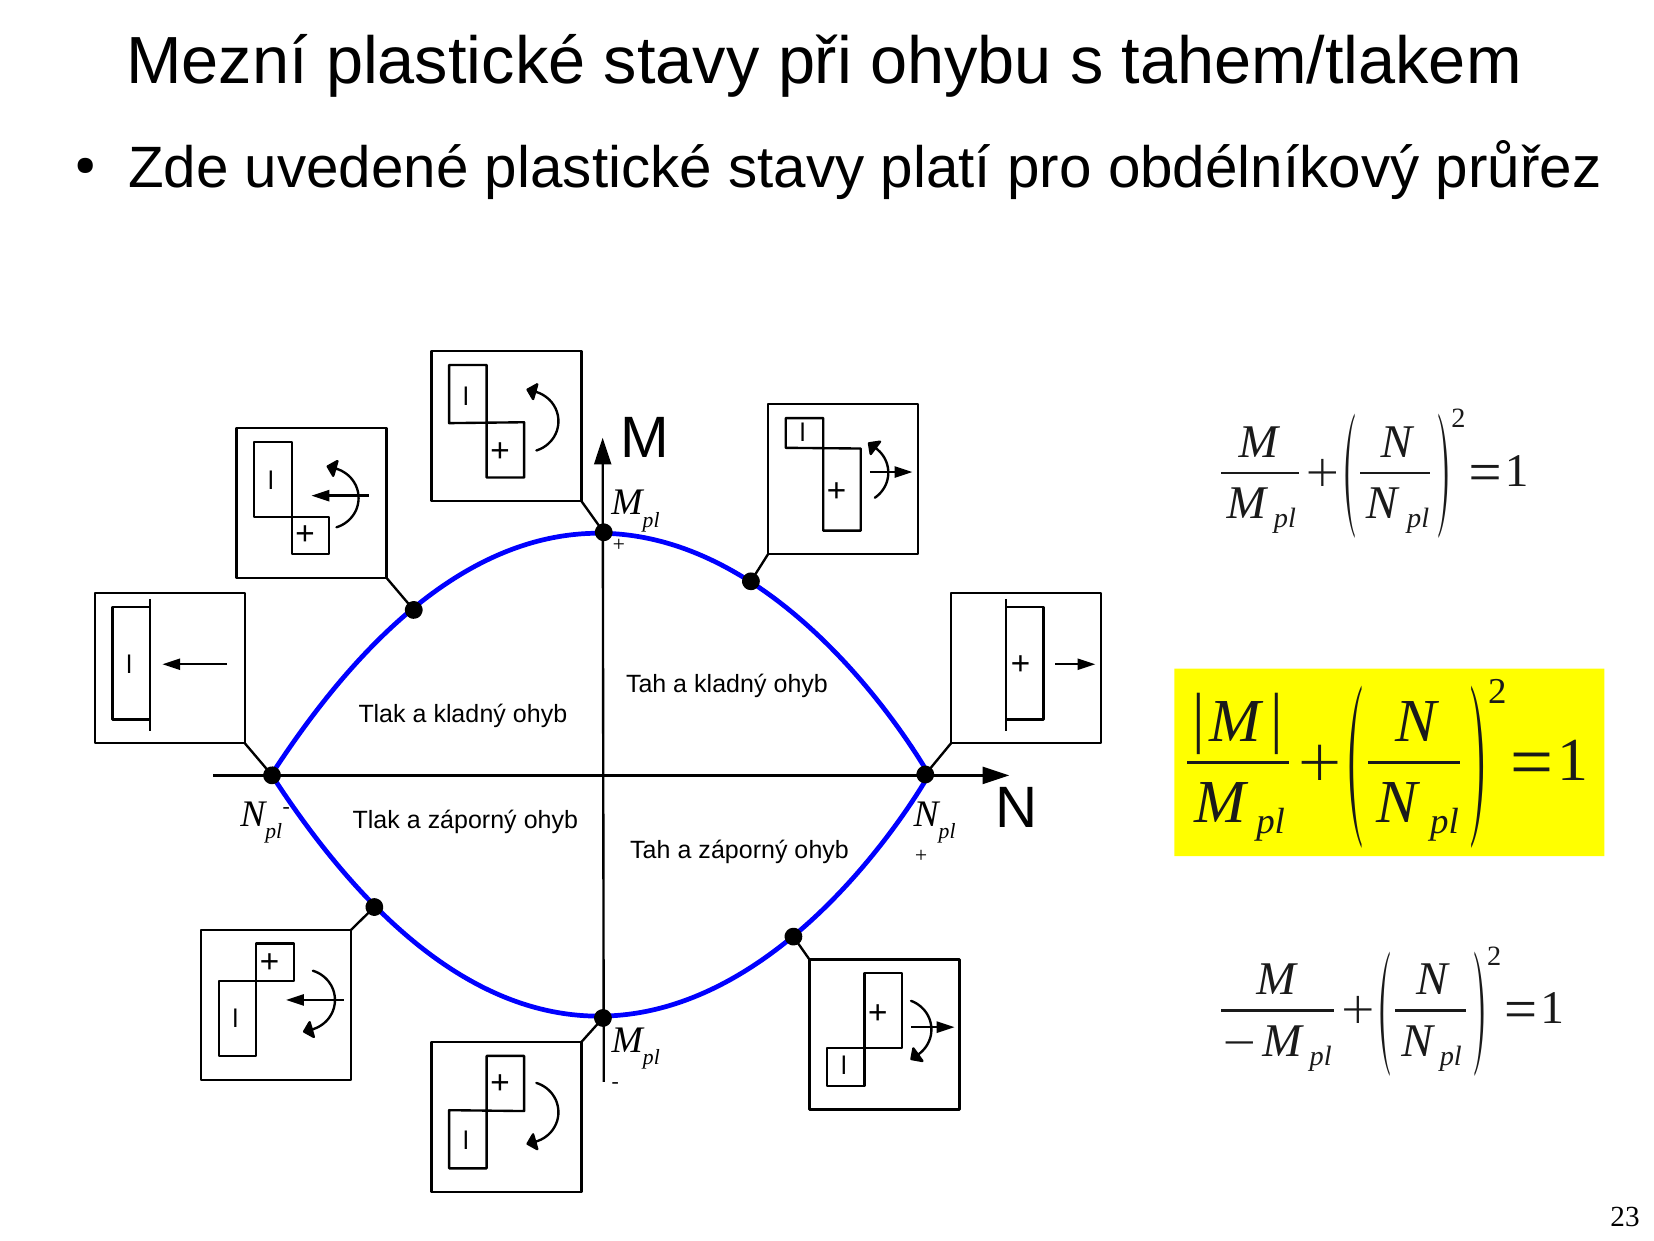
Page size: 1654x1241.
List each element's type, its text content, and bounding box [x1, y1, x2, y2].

title Mezní plastické stavy při ohybu s tahem/tlakem [37, 8, 1613, 113]
text_box [304, 970, 335, 1037]
text_box – [822, 1056, 864, 1075]
text_box – [444, 1130, 486, 1150]
text_box [527, 1082, 559, 1150]
text_box + [858, 1002, 901, 1023]
text_box + [250, 953, 292, 972]
text_box Mpl- [596, 1011, 679, 1125]
text_box [911, 1000, 932, 1061]
list Zde uvedené plastické stavy platí pro obdélníkový průřez [57, 134, 1608, 953]
text_box – [214, 1008, 256, 1028]
chart [1200, 953, 1576, 1078]
text_box + [480, 1072, 523, 1093]
